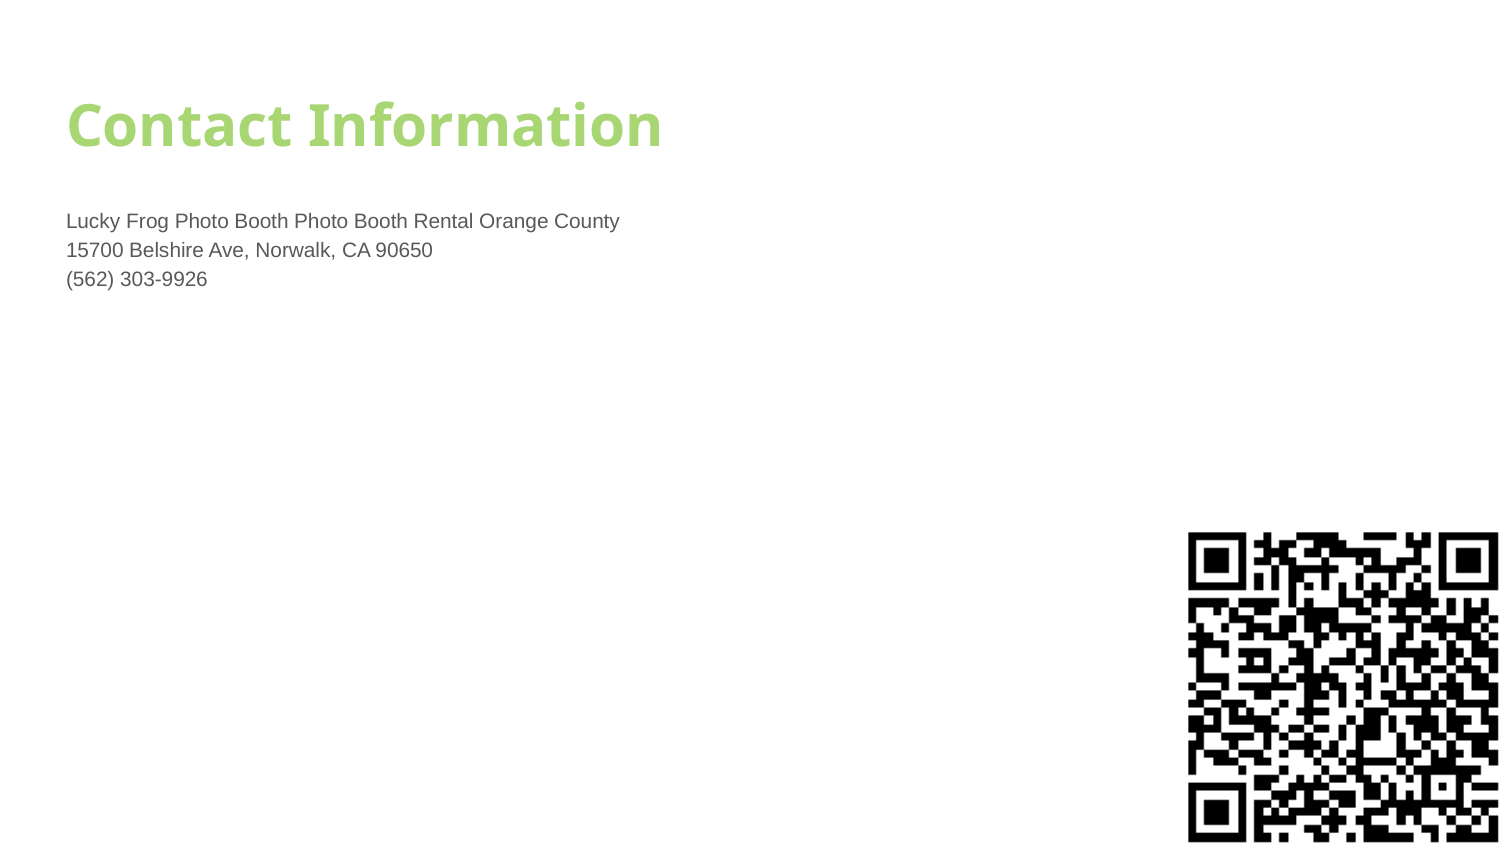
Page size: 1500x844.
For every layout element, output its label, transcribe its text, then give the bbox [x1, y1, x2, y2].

picture [1187, 531, 1500, 844]
title Contact Information [51, 72, 1449, 167]
list Lucky Frog Photo Booth Photo Booth Rental Orange County 15700 Belshire Ave, Norwalk, CA 90650 (562) 303-9926 [51, 189, 1449, 750]
